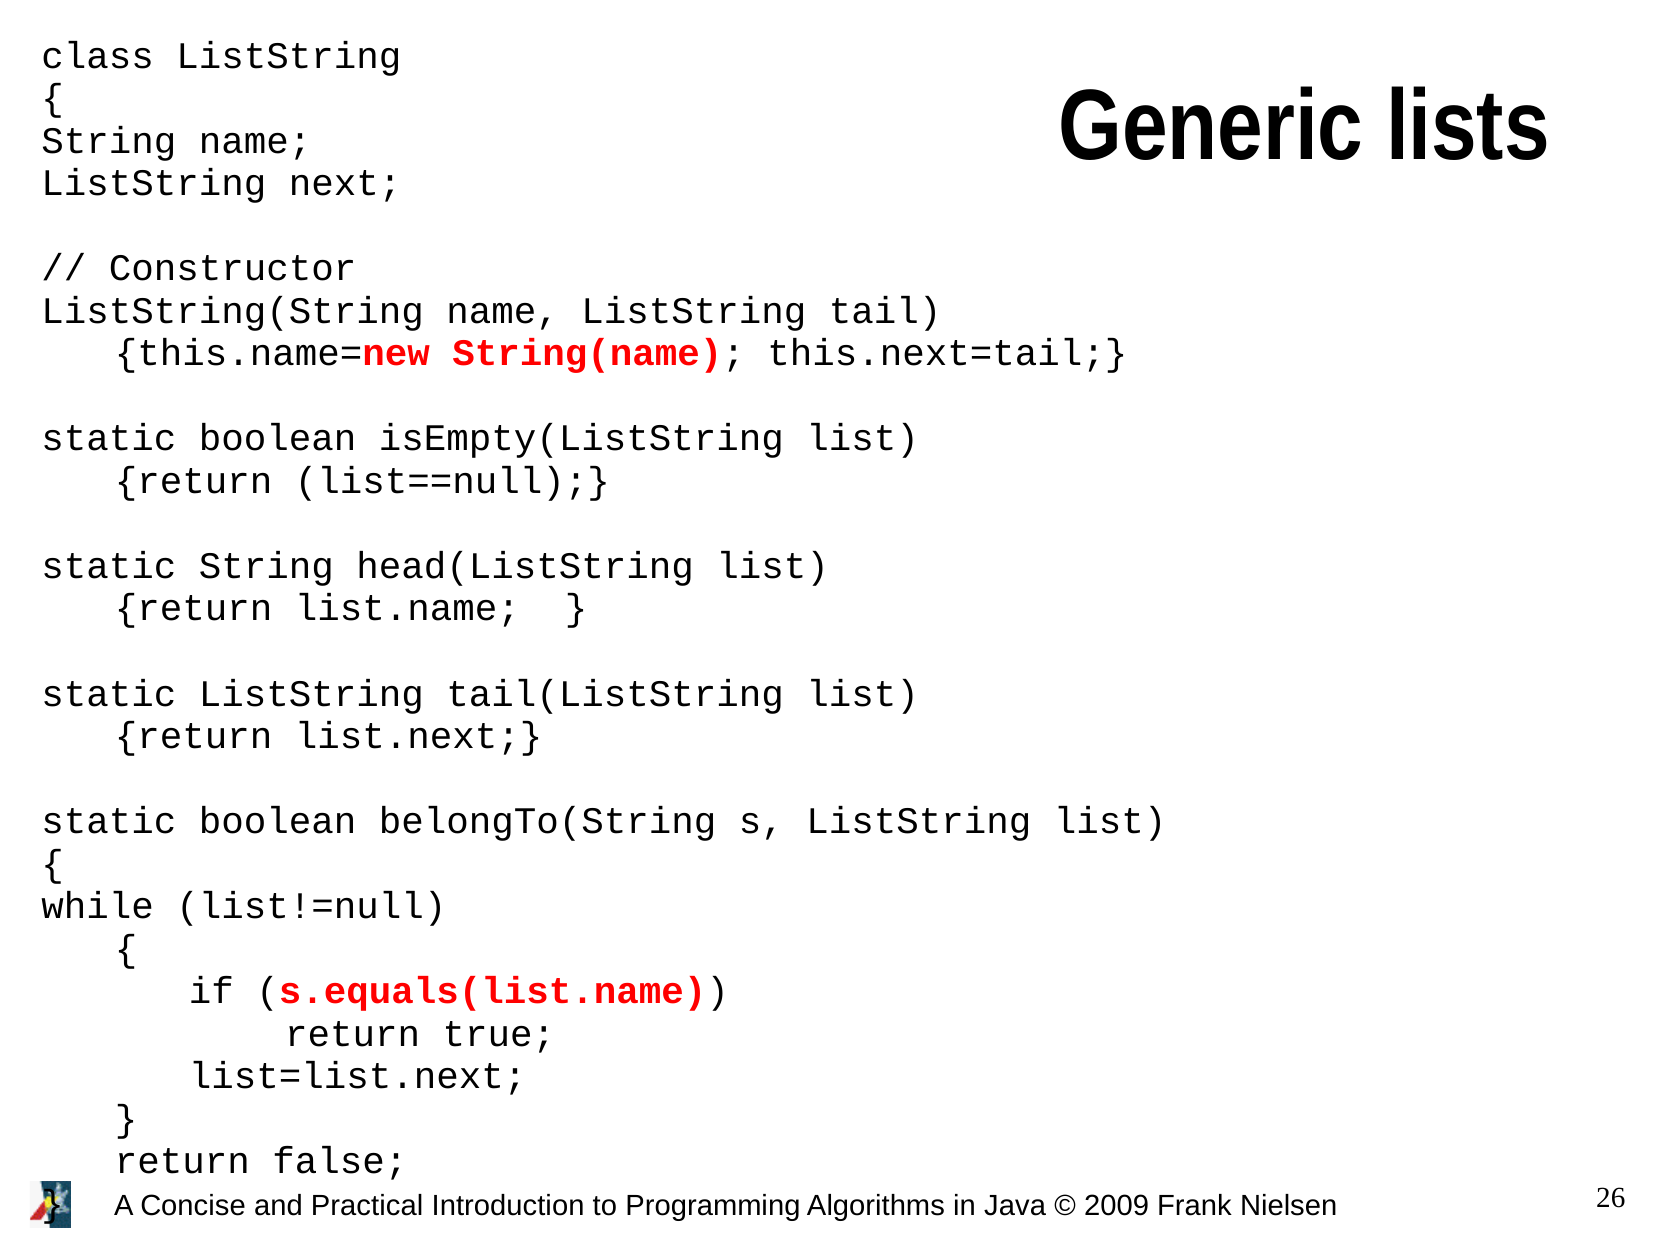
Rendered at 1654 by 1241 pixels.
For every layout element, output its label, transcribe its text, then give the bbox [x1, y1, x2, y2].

text_box class ListString { String name; ListString next; // Constructor ListString(String name, ListString tail) {this.name=new String(name); this.next=tail;} static boolean isEmpty(ListString list) {return (list==null);} static String head(ListString list) {return list.name; } static ListString tail(ListString list) {return list.next;} static boolean belongTo(String s, ListString list) { while (list!=null) { if (s.equals(list.name)) return true; list=list.next; } return false; } } [26, 29, 1182, 1241]
text_box Generic lists [1043, 59, 1565, 189]
